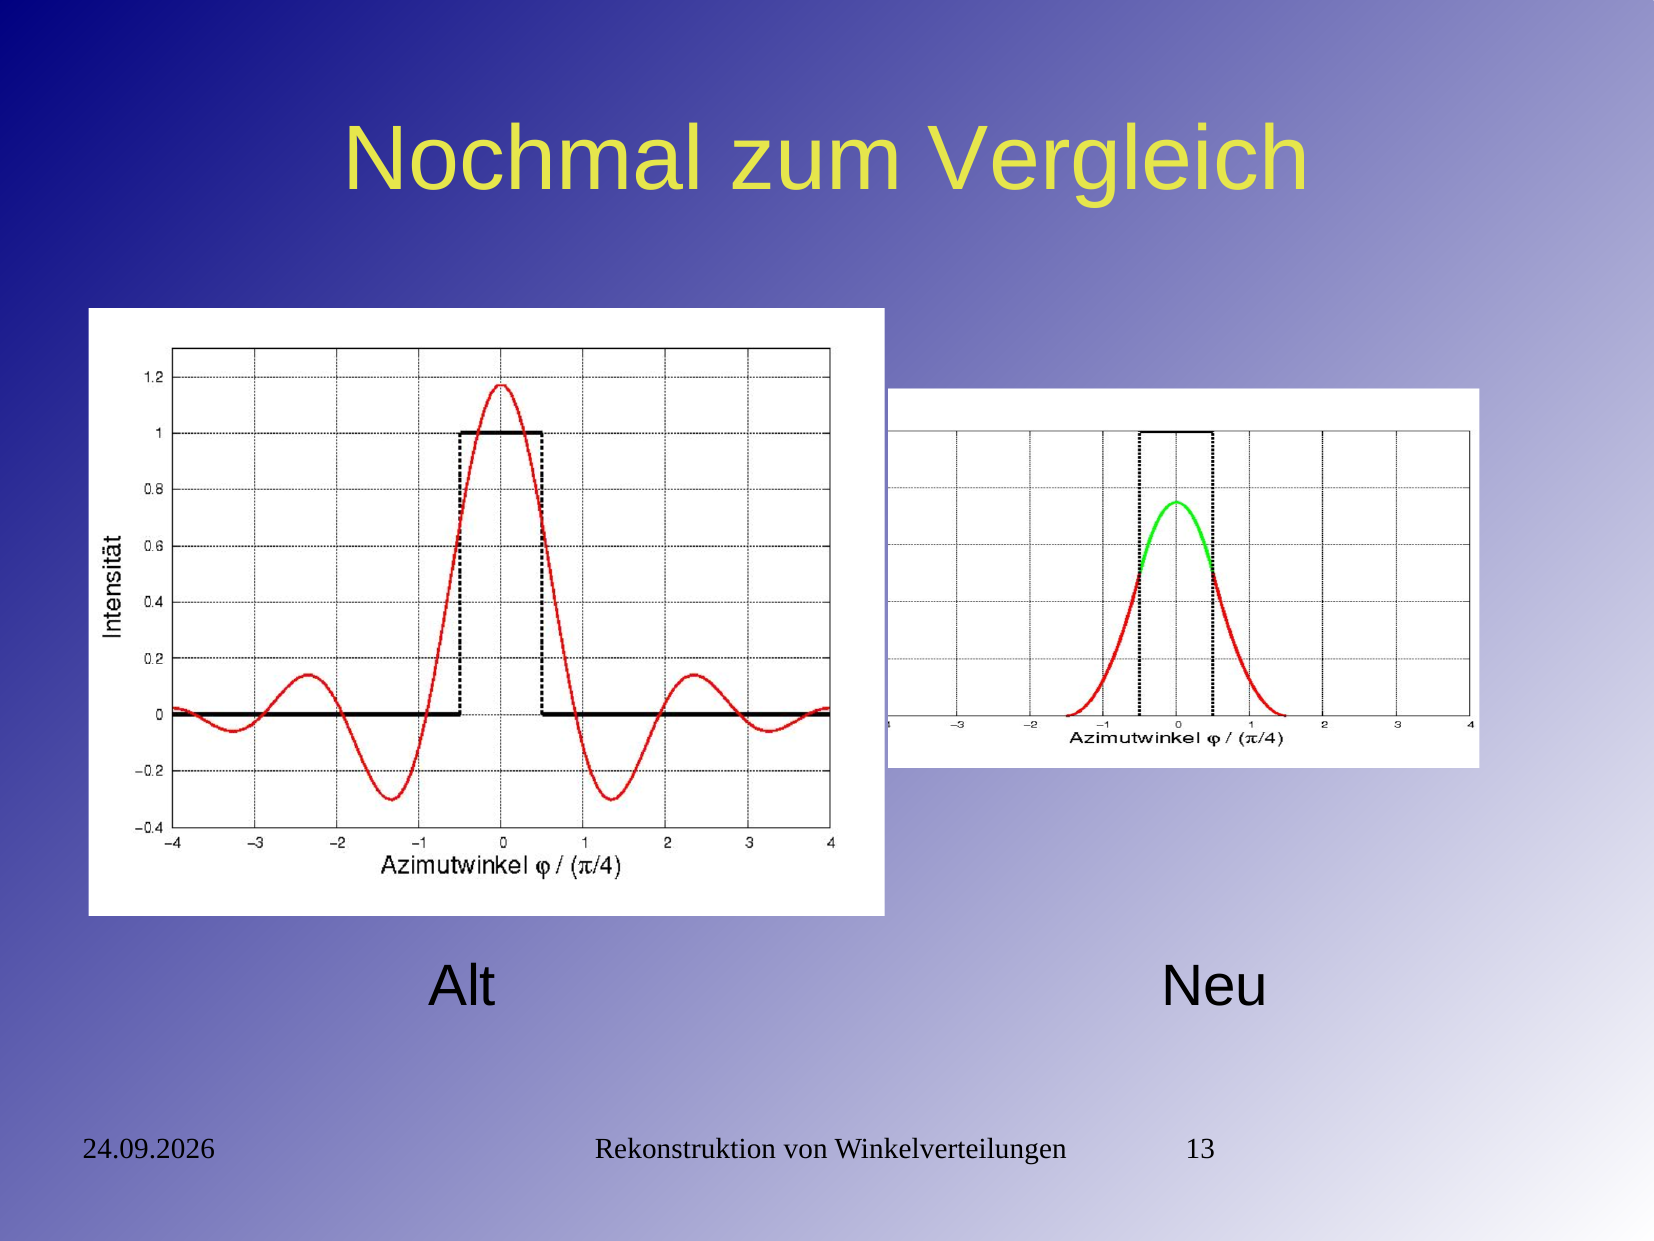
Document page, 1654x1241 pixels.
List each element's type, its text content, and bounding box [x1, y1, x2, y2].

title Nochmal zum Vergleich [82, 56, 1571, 250]
picture [888, 388, 1480, 768]
picture [88, 308, 885, 916]
text_box Alt Neu [88, 944, 1506, 1025]
text_box Rekonstruktion von Winkelverteilungen [565, 1129, 1090, 1216]
text_box <Nummer> [1185, 1129, 1571, 1216]
text_box 26.06.2021 [82, 1129, 468, 1216]
